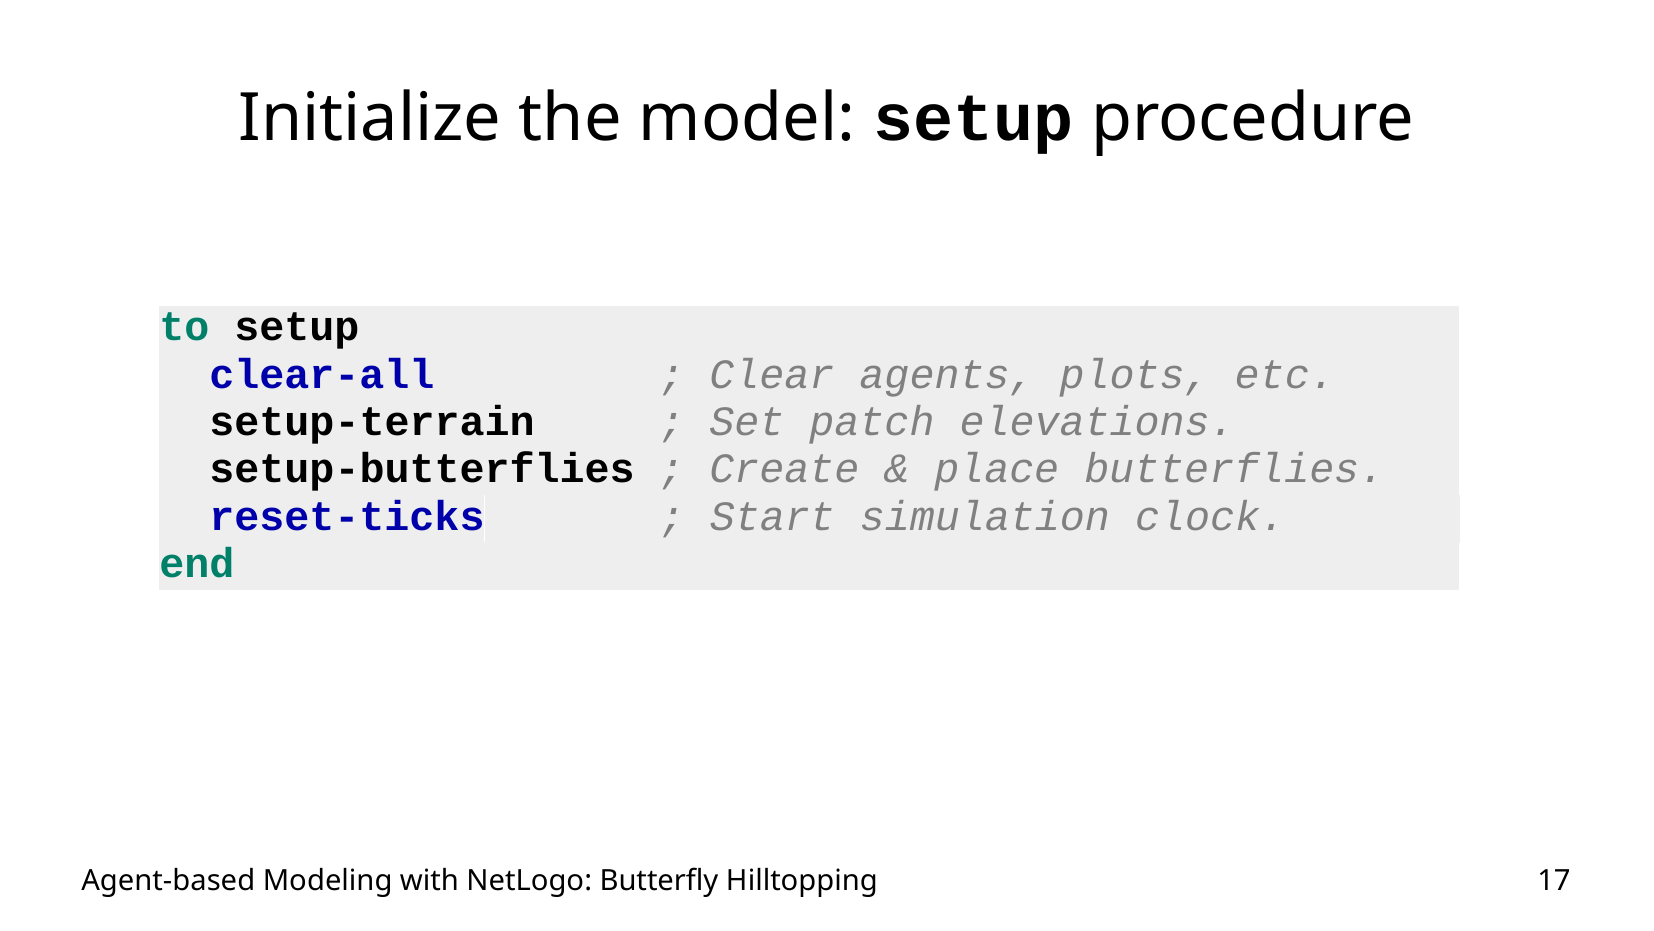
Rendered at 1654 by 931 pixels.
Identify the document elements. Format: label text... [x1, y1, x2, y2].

title Initialize the model: setup procedure [82, 37, 1571, 193]
list to setup clear-all ; Clear agents, plots, etc. setup-terrain ; Set patch elevations. setup-butterflies ; Create & place butterflies. reset-ticks ; Start simulation clock. end [159, 306, 1648, 846]
